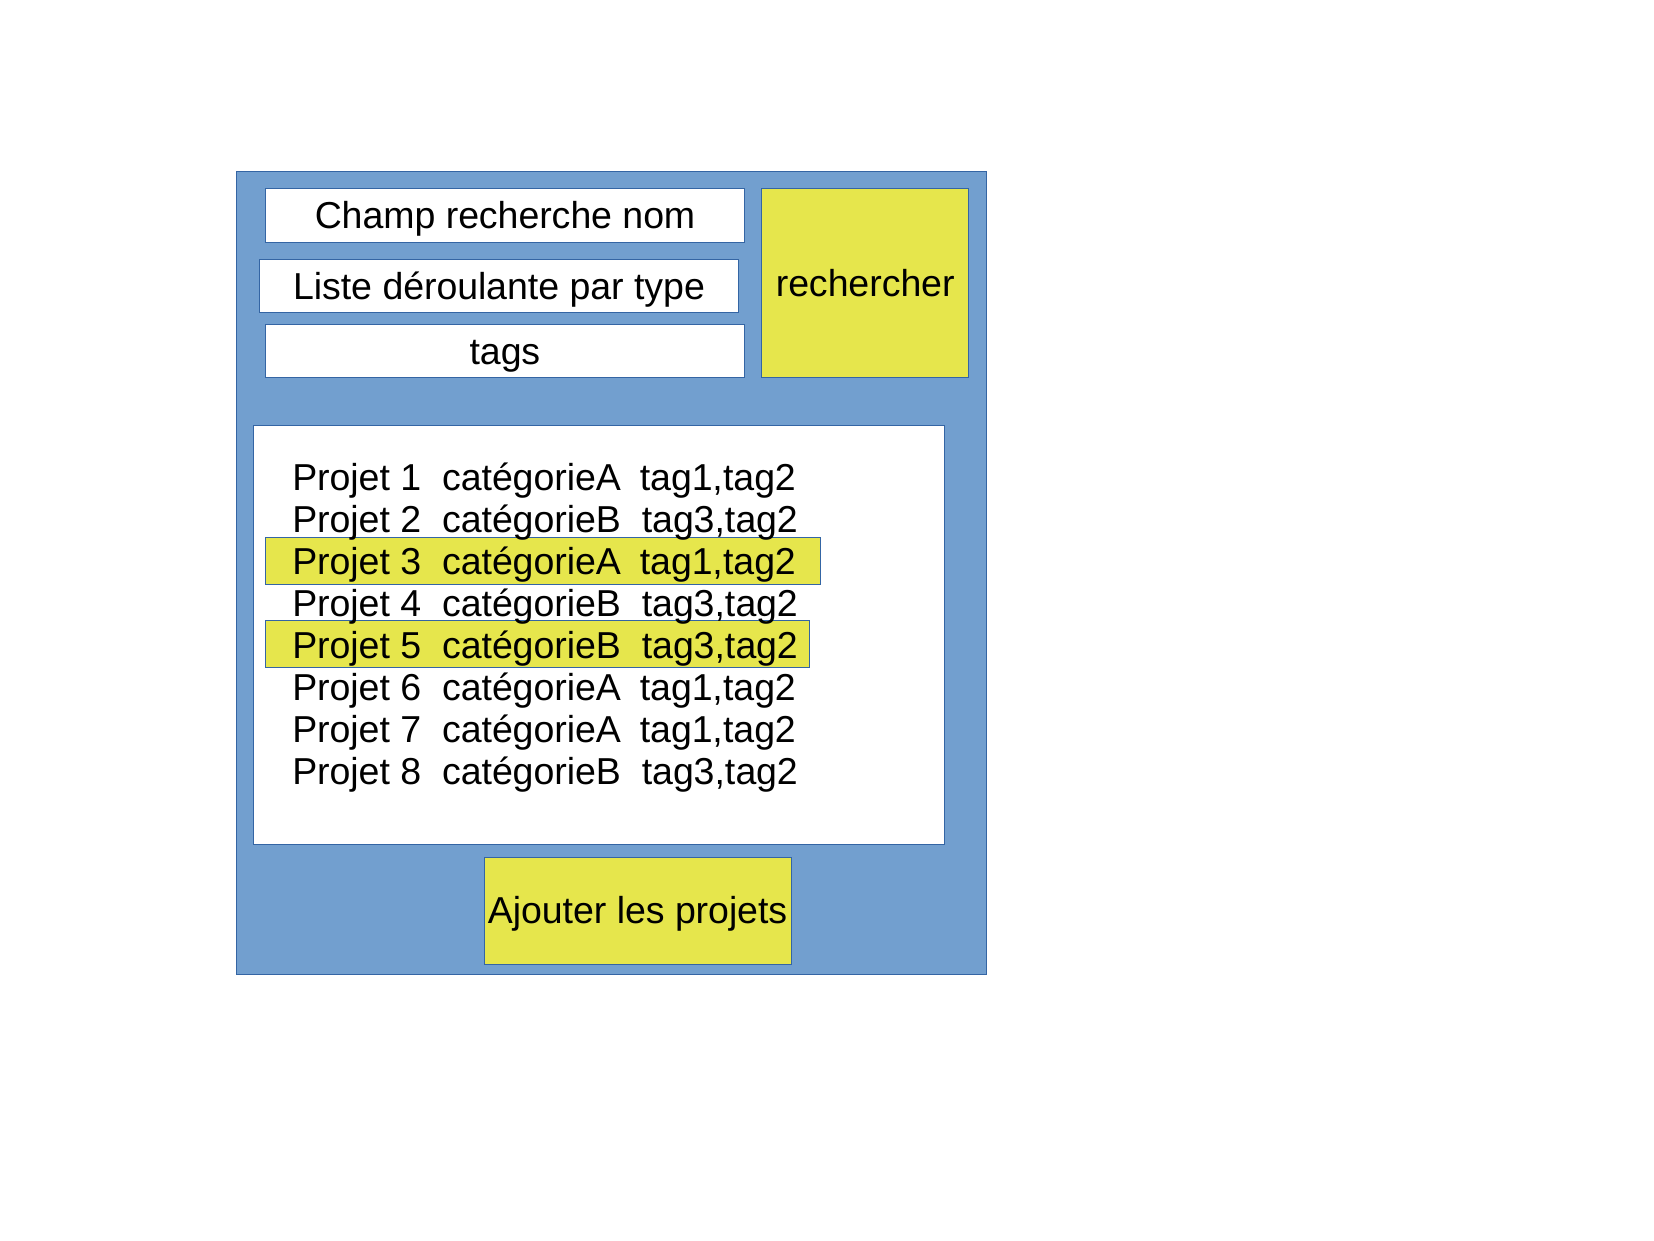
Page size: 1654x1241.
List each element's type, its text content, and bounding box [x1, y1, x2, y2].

text_box Projet 1 catégorieA tag1,tag2 Projet 2 catégorieB tag3,tag2 Projet 3 catégorieA tag1,tag2 Projet 4 catégorieB tag3,tag2 Projet 5 catégorieB tag3,tag2 Projet 6 catégorieA tag1,tag2 Projet 7 catégorieA tag1,tag2 Projet 8 catégorieB tag3,tag2 [277, 448, 1063, 1013]
text_box rechercher [761, 188, 969, 378]
text_box Ajouter les projets [484, 857, 792, 965]
text_box [236, 171, 987, 975]
text_box Liste déroulante par type [259, 259, 739, 313]
text_box tags [265, 324, 745, 378]
text_box Champ recherche nom [265, 188, 745, 243]
